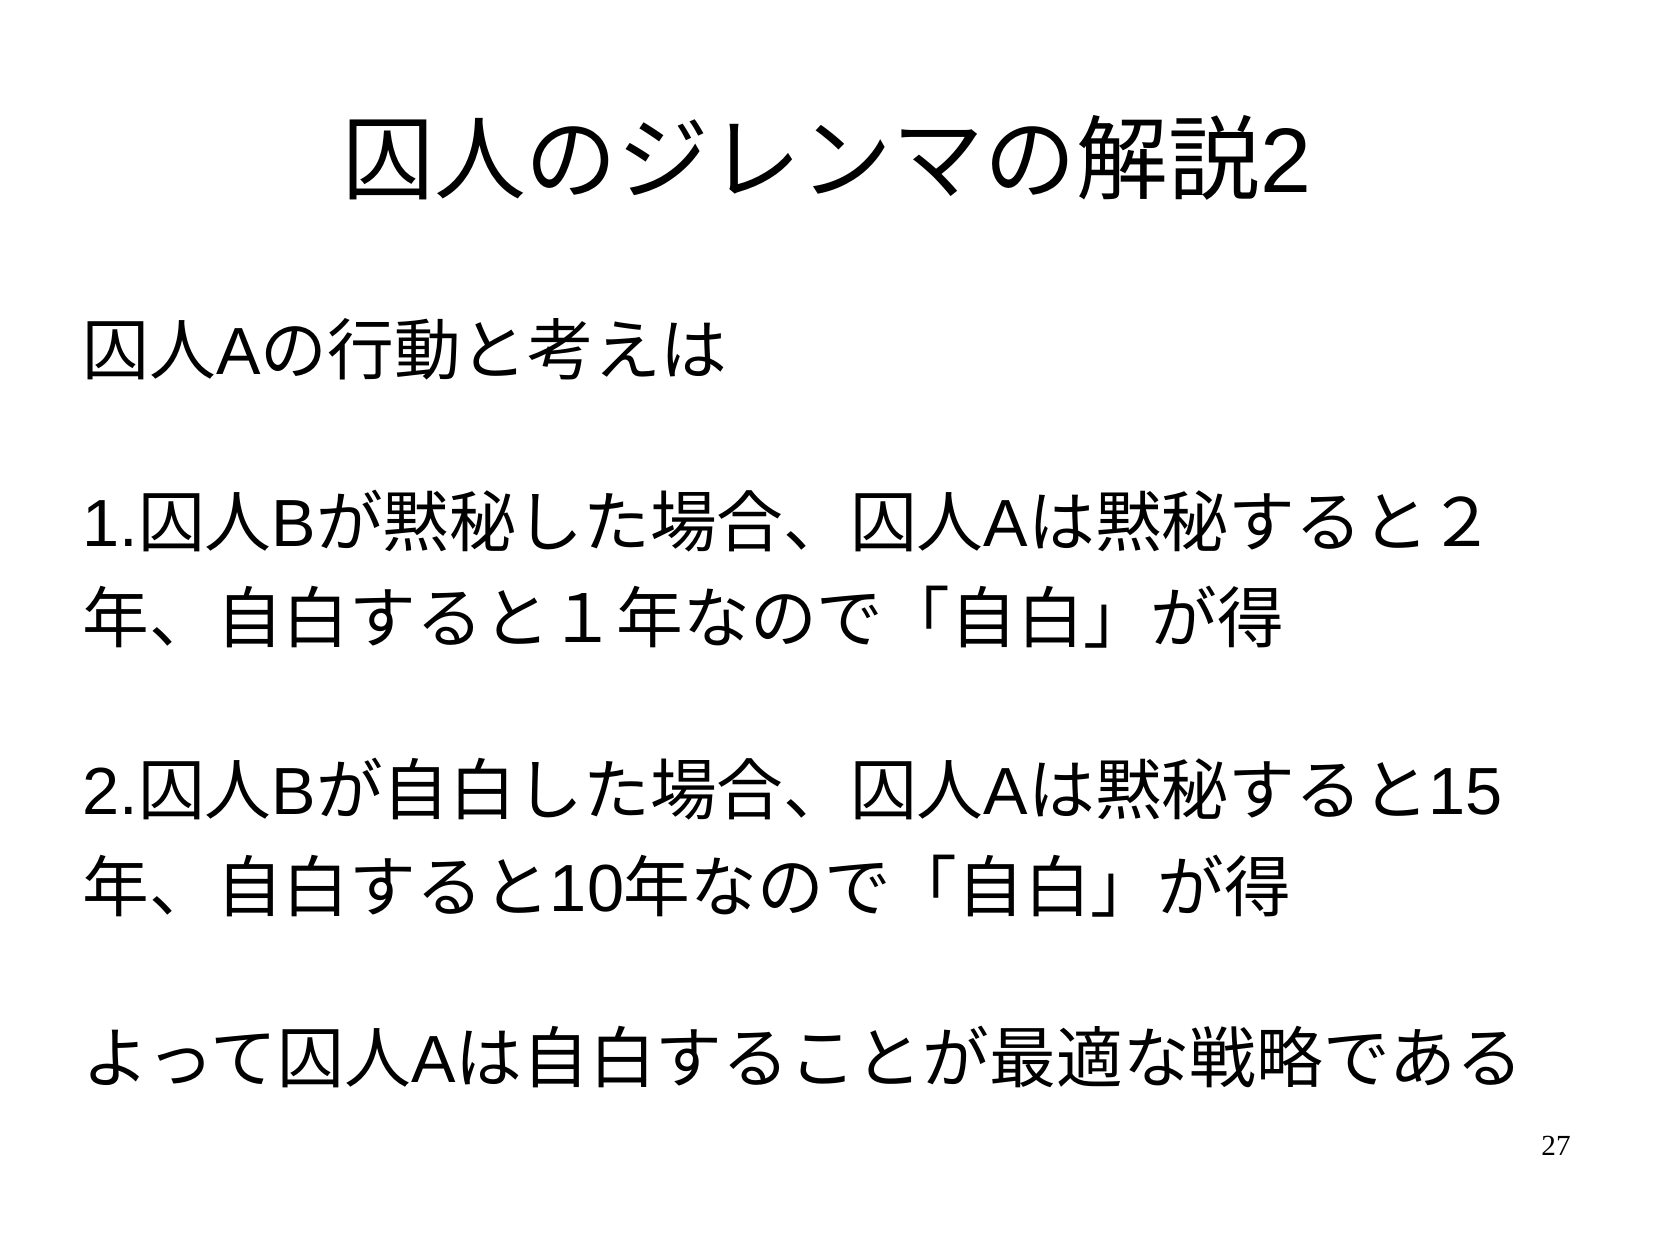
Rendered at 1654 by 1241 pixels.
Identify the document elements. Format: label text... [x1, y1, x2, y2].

subtitle 囚人Aの行動と考えは 1.囚人Bが黙秘した場合、囚人Aは黙秘すると２年、自白すると１年なので「自白」が得 2.囚人Bが自白した場合、囚人Aは黙秘すると15年、自白すると10年なので「自白」が得 よって囚人Aは自白することが最適な戦略である [82, 297, 1571, 1102]
title 囚人のジレンマの解説2 [82, 56, 1571, 250]
